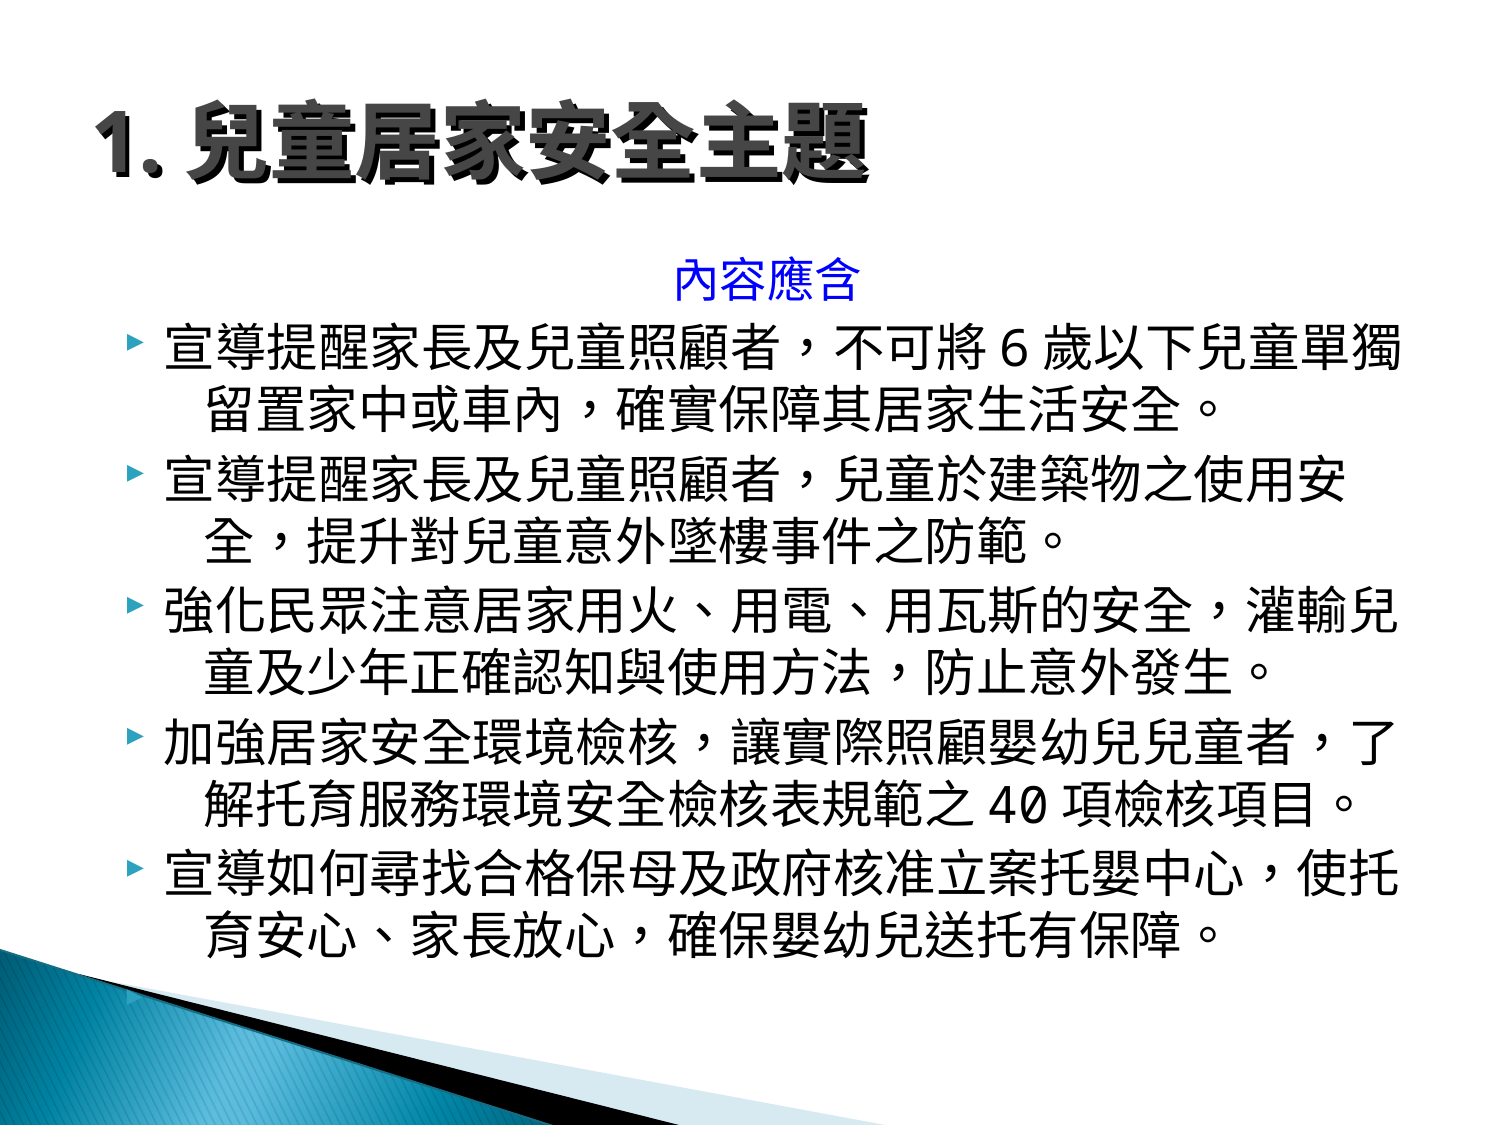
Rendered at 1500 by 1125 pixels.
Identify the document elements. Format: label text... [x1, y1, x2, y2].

list 內容應含 宣導提醒家長及兒童照顧者，不可將6歲以下兒童單獨留置家中或車內，確實保障其居家生活安全。 宣導提醒家長及兒童照顧者，兒童於建築物之使用安全，提升對兒童意外墜樓事件之防範。 強化民眾注意居家用火、用電、用瓦斯的安全，灌輸兒童及少年正確認知與使用方法，防止意外發生。 加強居家安全環境檢核，讓實際照顧嬰幼兒兒童者，了解托育服務環境安全檢核表規範之40項檢核項目。 宣導如何尋找合格保母及政府核准立案托嬰中心，使托育安心、家長放心，確保嬰幼兒送托有保障。 [75, 242, 1426, 986]
title 1.兒童居家安全主題 [75, 45, 1426, 233]
